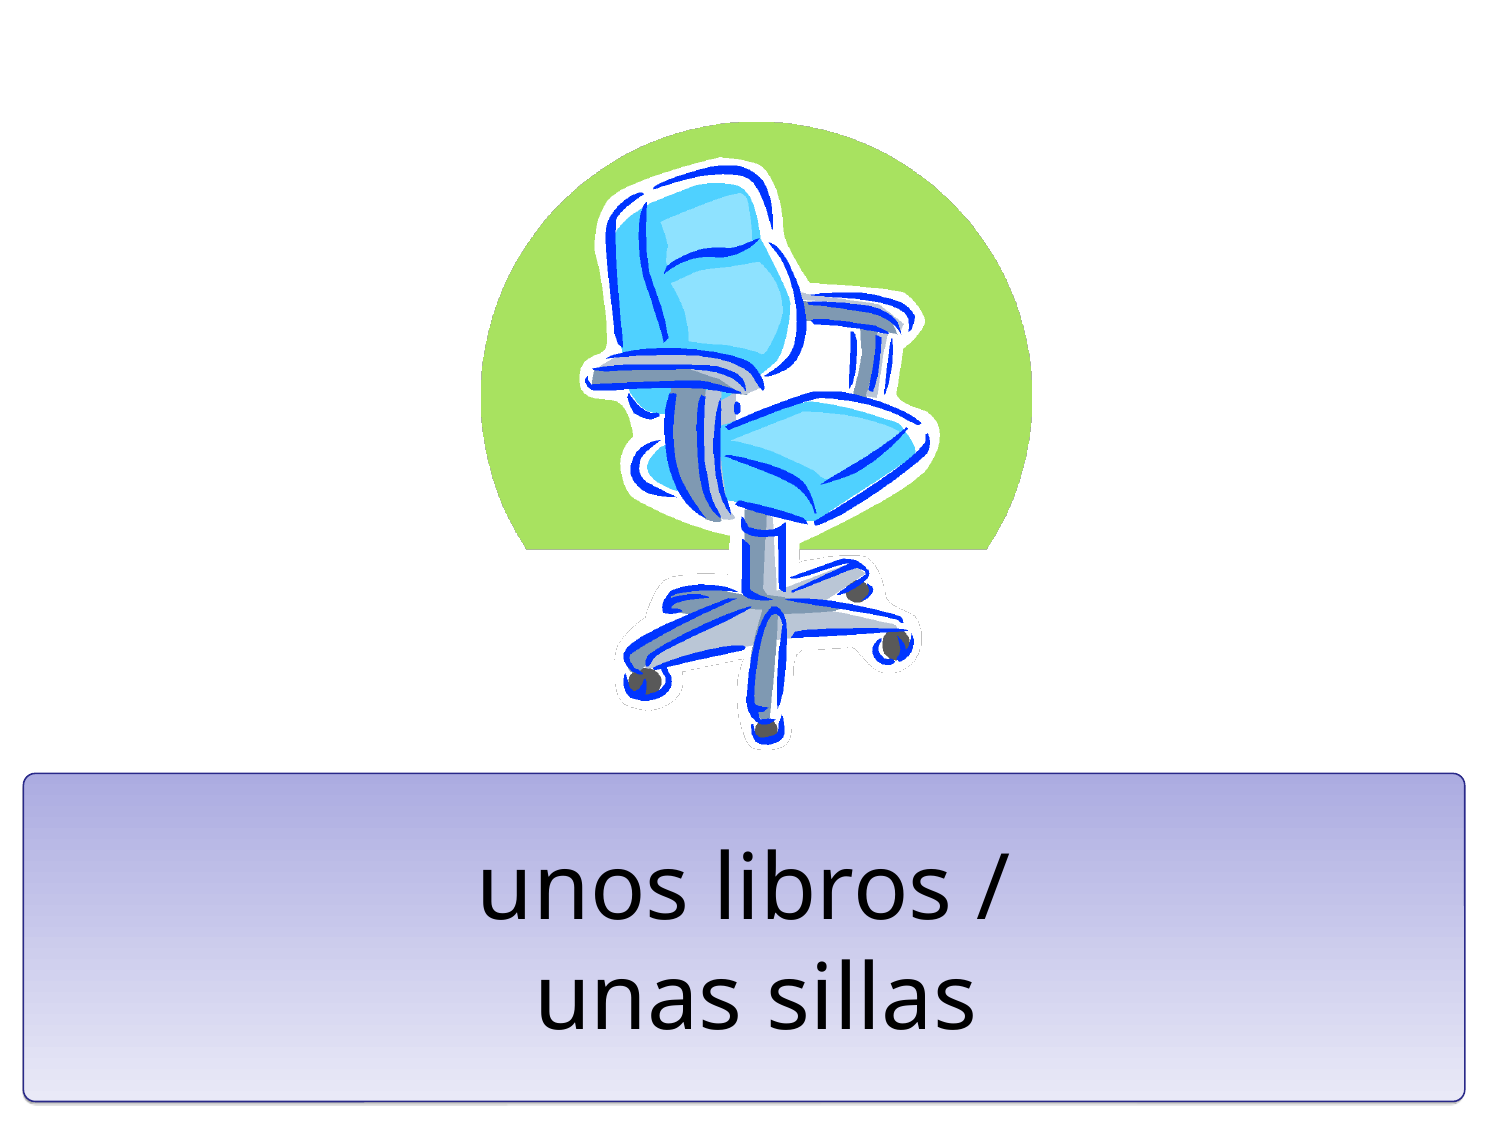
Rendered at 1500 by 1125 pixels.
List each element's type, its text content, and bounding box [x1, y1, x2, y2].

picture [480, 121, 1032, 750]
text_box unos libros / unas sillas [23, 773, 1465, 1102]
